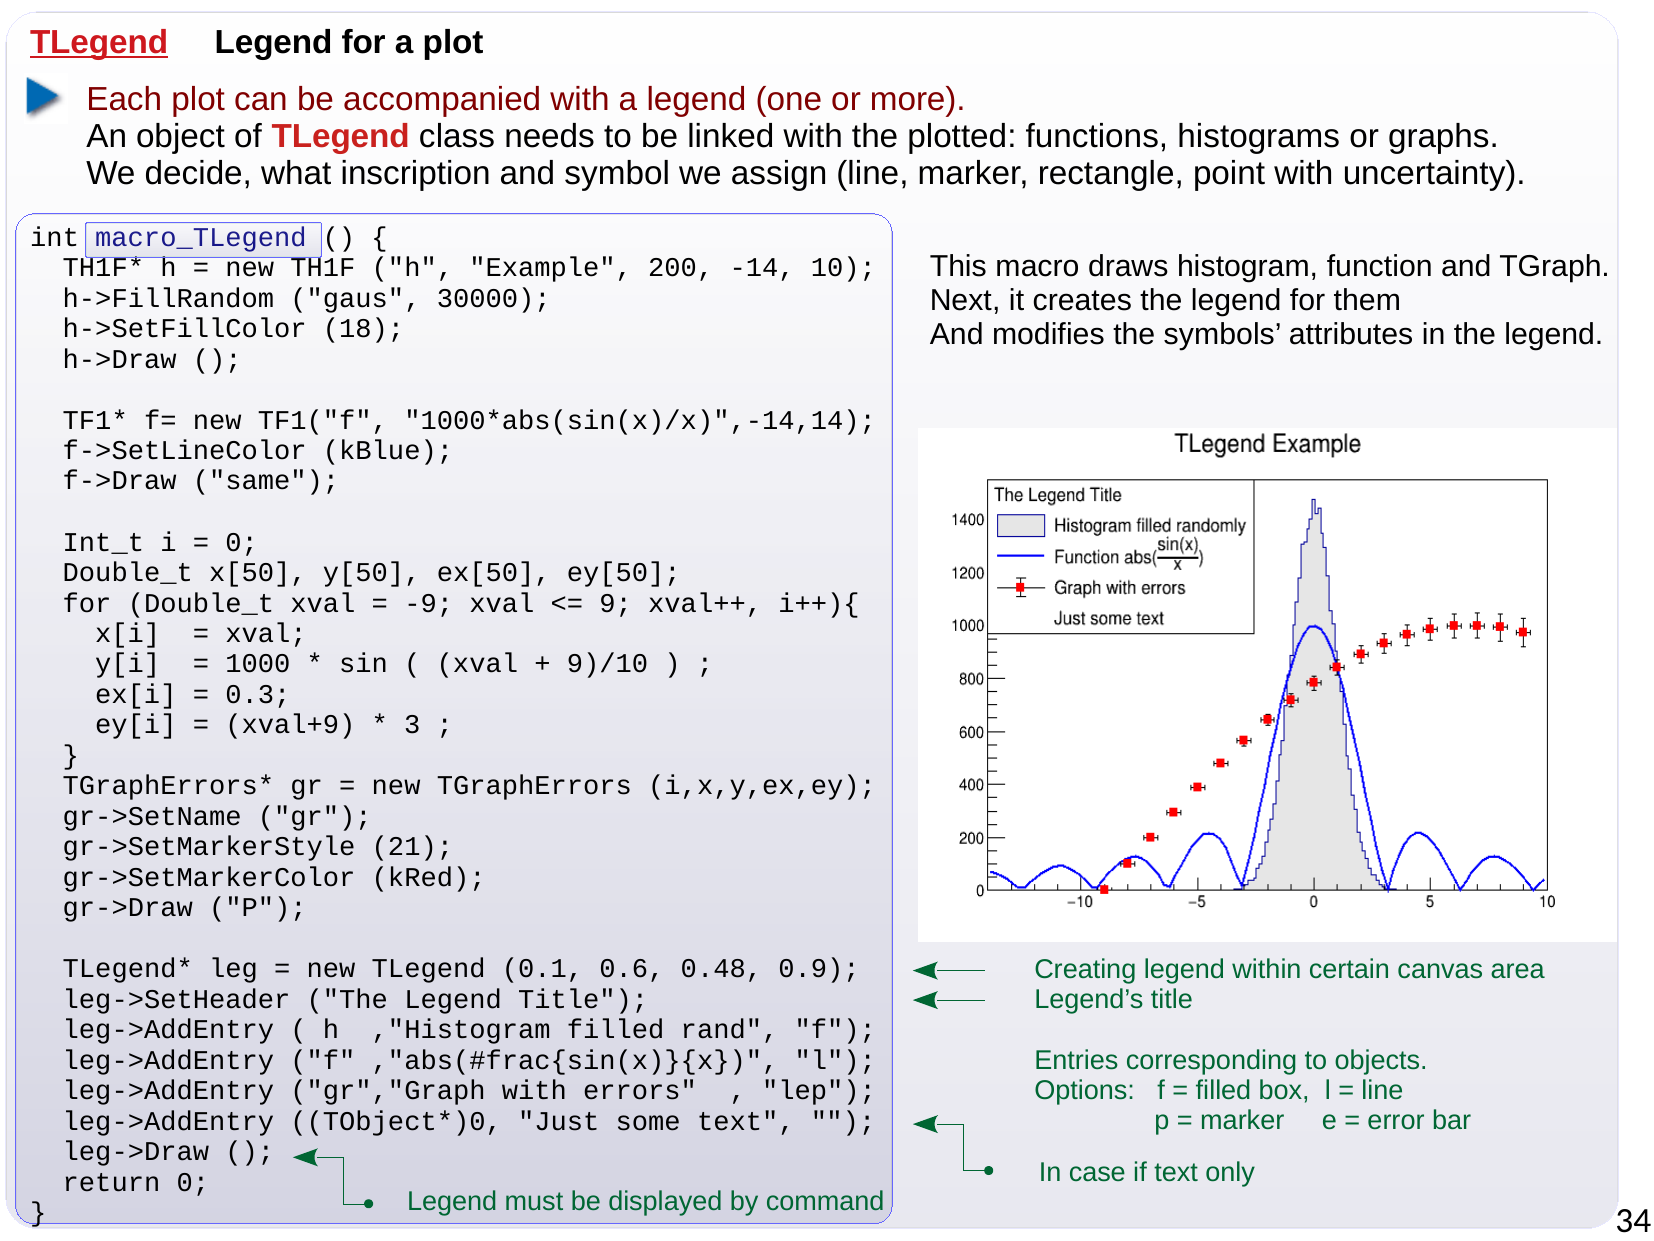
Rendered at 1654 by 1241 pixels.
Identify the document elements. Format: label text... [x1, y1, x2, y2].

text_box In case if text only [1024, 1149, 1279, 1195]
text_box This macro draws histogram, function and TGraph. Next, it creates the legend for them And modifies the symbols’ attributes in the legend. [914, 241, 1630, 372]
text_box TLegend Legend for a plot [15, 16, 619, 69]
text_box Creating legend within certain canvas area Legend’s title Entries corresponding to objects. Options: f = filled box, l = line p = marker e = error bar [1019, 946, 1564, 1143]
text_box Legend must be displayed by command [392, 1178, 919, 1224]
picture [918, 428, 1617, 942]
text_box [85, 222, 322, 258]
text_box [5, 11, 1619, 1229]
text_box int macro_TLegend () { TH1F* h = new TH1F ("h", "Example", 200, -14, 10); h->FillRandom ("gaus", 30000); h->SetFillColor (18); h->Draw (); TF1* f= new TF1("f", "1000*abs(sin(x)/x)",-14,14); f->SetLineColor (kBlue); f->Draw ("same"); Int_t i = 0; Double_t x[50], y[50], ex[50], ey[50]; for (Double_t xval = -9; xval <= 9; xval++, i++){ x[i] = xval; y[i] = 1000 * sin ( (xval + 9)/10 ) ; ex[i] = 0.3; ey[i] = (xval+9) * 3 ; } TGraphErrors* gr = new TGraphErrors (i,x,y,ex,ey); gr->SetName ("gr"); gr->SetMarkerStyle (21); gr->SetMarkerColor (kRed); gr->Draw ("P"); TLegend* leg = new TLegend (0.1, 0.6, 0.48, 0.9); leg->SetHeader ("The Legend Title"); leg->AddEntry ( h ,"Histogram filled rand", "f"); leg->AddEntry ("f" ,"abs(#frac{sin(x)}{x})", "l"); leg->AddEntry ("gr","Graph with errors" , "lep"); leg->AddEntry ((TObject*)0, "Just some text", ""); leg->Draw (); return 0; } [15, 216, 896, 1237]
text_box Each plot can be accompanied with a legend (one or more). An object of TLegend class needs to be linked with the plotted: functions, histograms or graphs. We decide, what inscription and symbol we assign (line, marker, rectangle, point with uncertainty). [9, 72, 1594, 205]
